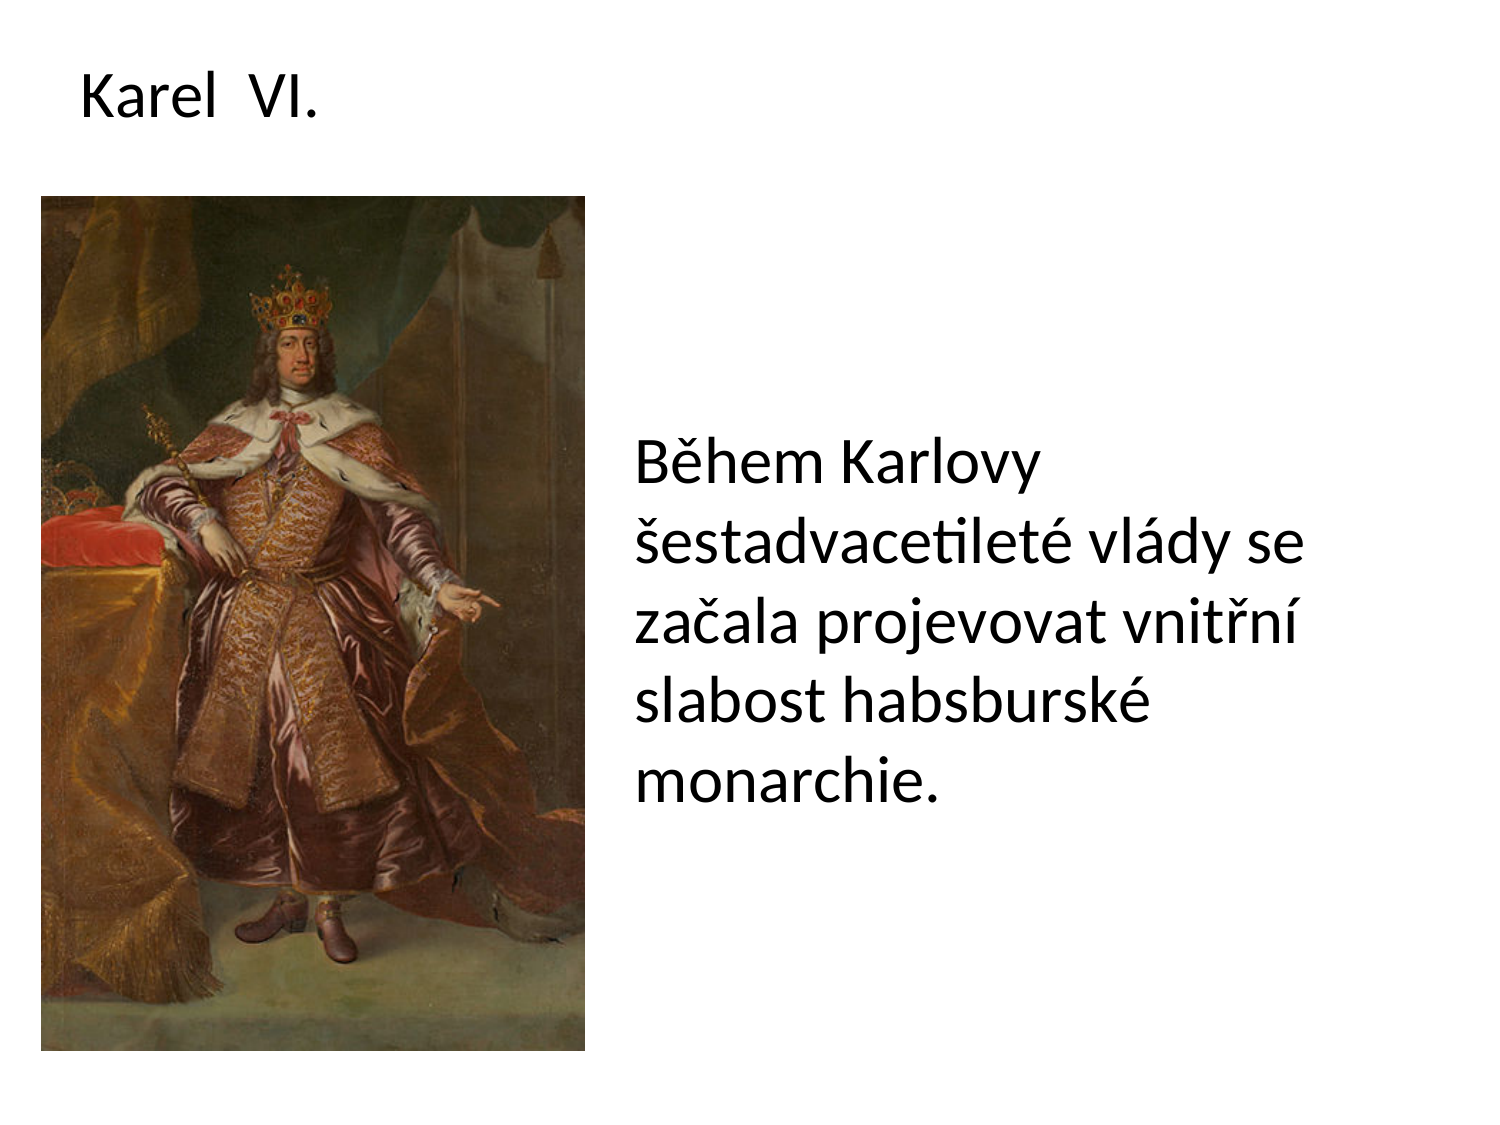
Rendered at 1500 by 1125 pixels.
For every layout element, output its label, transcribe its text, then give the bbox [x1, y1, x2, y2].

text_box Během Karlovy šestadvacetileté vlády se začala projevovat vnitřní slabost habsburské monarchie. [620, 408, 1371, 824]
text_box Karel VI. [65, 42, 336, 139]
picture [41, 196, 585, 1051]
